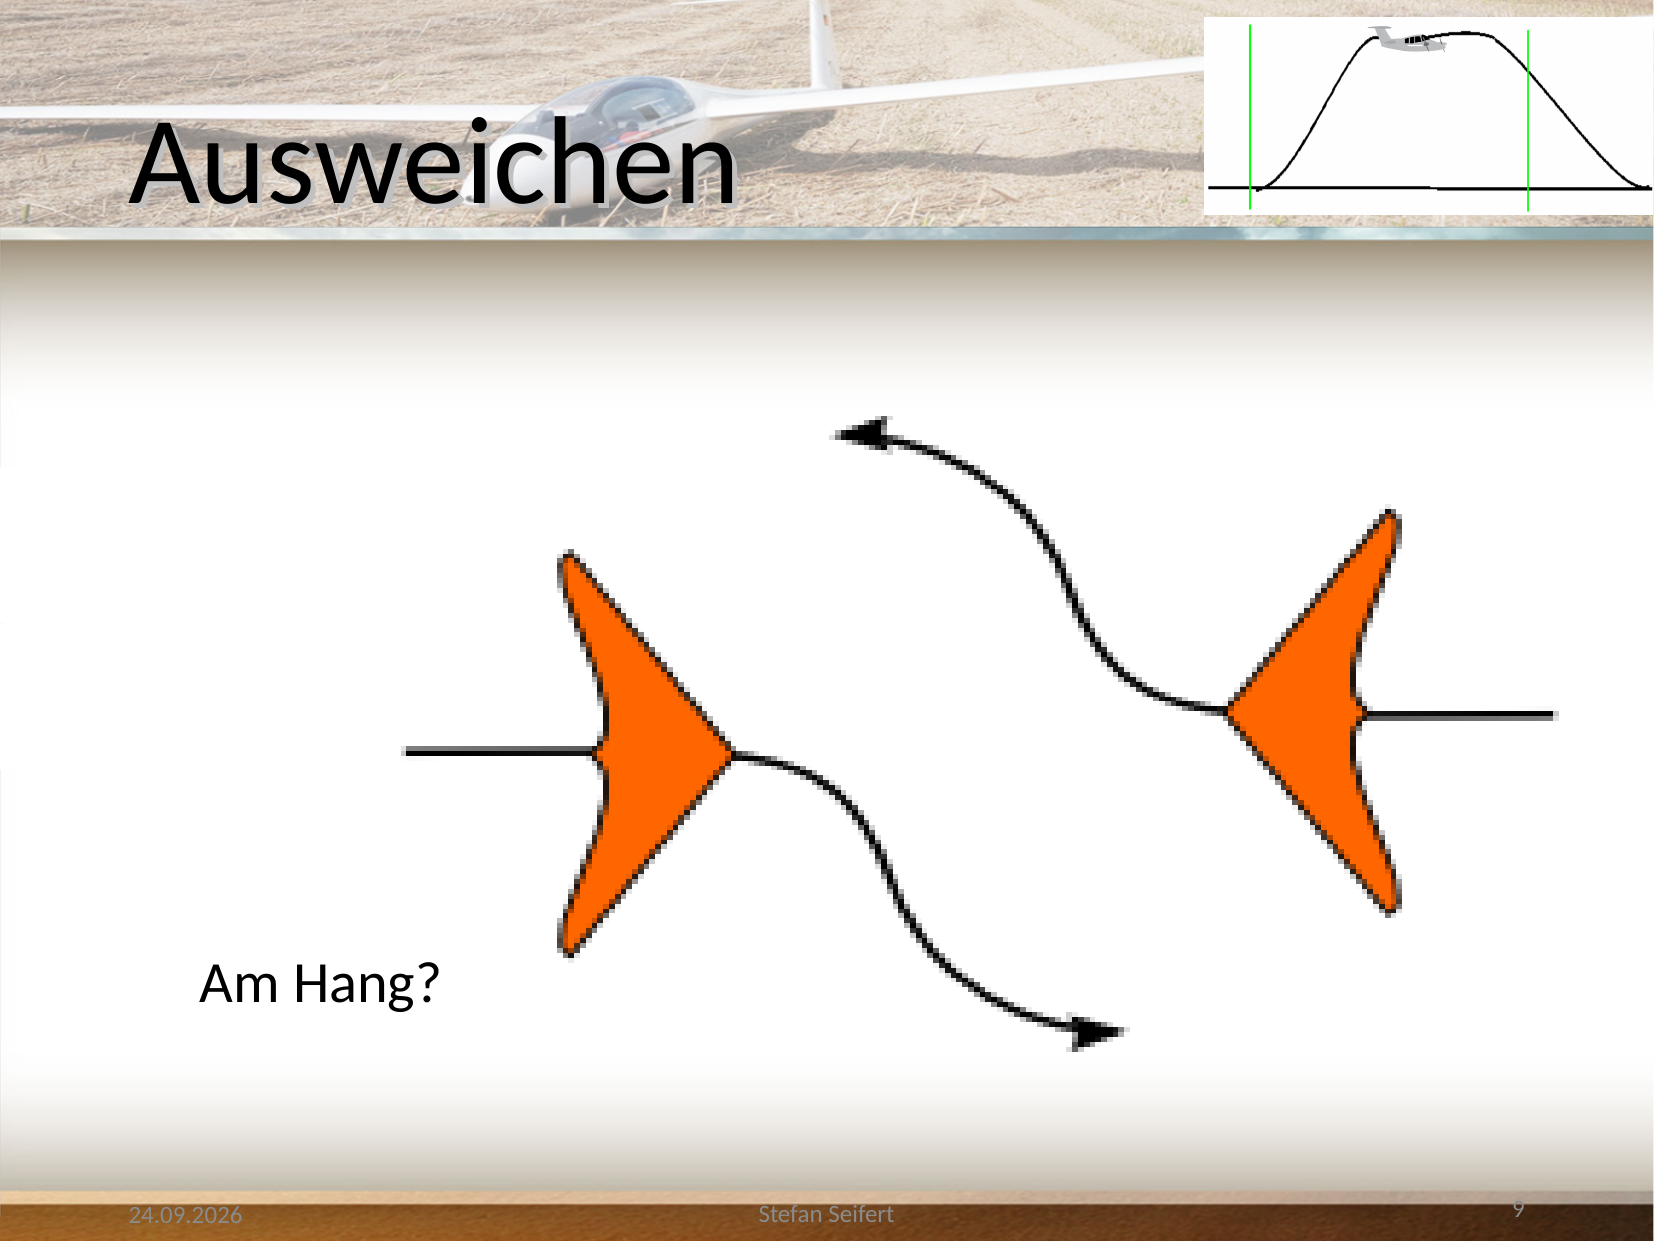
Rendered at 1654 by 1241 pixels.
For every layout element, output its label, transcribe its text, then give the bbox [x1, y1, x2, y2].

slide_number <number> [1167, 1174, 1540, 1241]
title Ausweichen [113, 33, 1540, 273]
slide_number 14.02.2015 [113, 1180, 486, 1241]
picture [0, 0, 1654, 1241]
footer Stefan Seifert [547, 1179, 1106, 1241]
list Am Hang? [113, 944, 1540, 1168]
